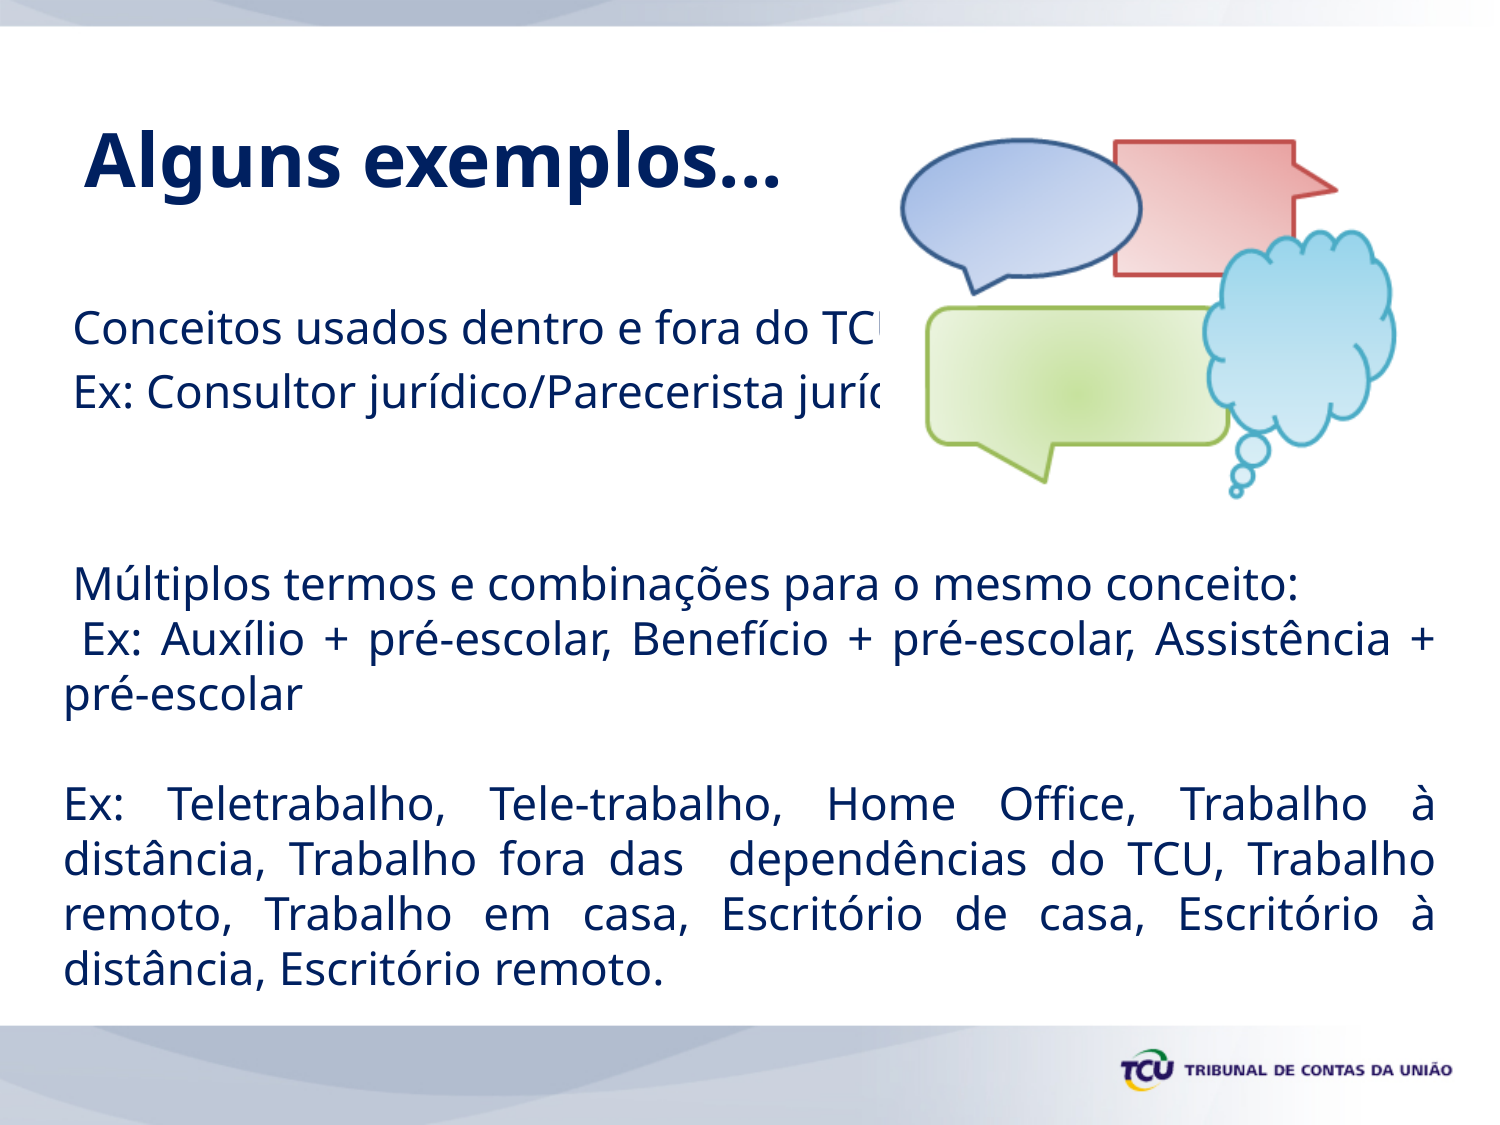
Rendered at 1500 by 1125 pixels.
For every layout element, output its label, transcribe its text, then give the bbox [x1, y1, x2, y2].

picture [0, 0, 1500, 1125]
title Alguns exemplos... [69, 78, 1420, 238]
list Conceitos usados dentro e fora do TCU: Ex: Consultor jurídico/Parecerista jurídico Múltiplos termos e combinações para o mesmo conceito: Ex: Auxílio + pré-escolar, Benefício + pré-escolar, Assistência + pré-escolar Ex: Teletrabalho, Tele-trabalho, Home Office, Trabalho à distância, Trabalho fora das dependências do TCU, Trabalho remoto, Trabalho em casa, Escritório de casa, Escritório à distância, Escritório remoto. [0, 290, 1453, 929]
